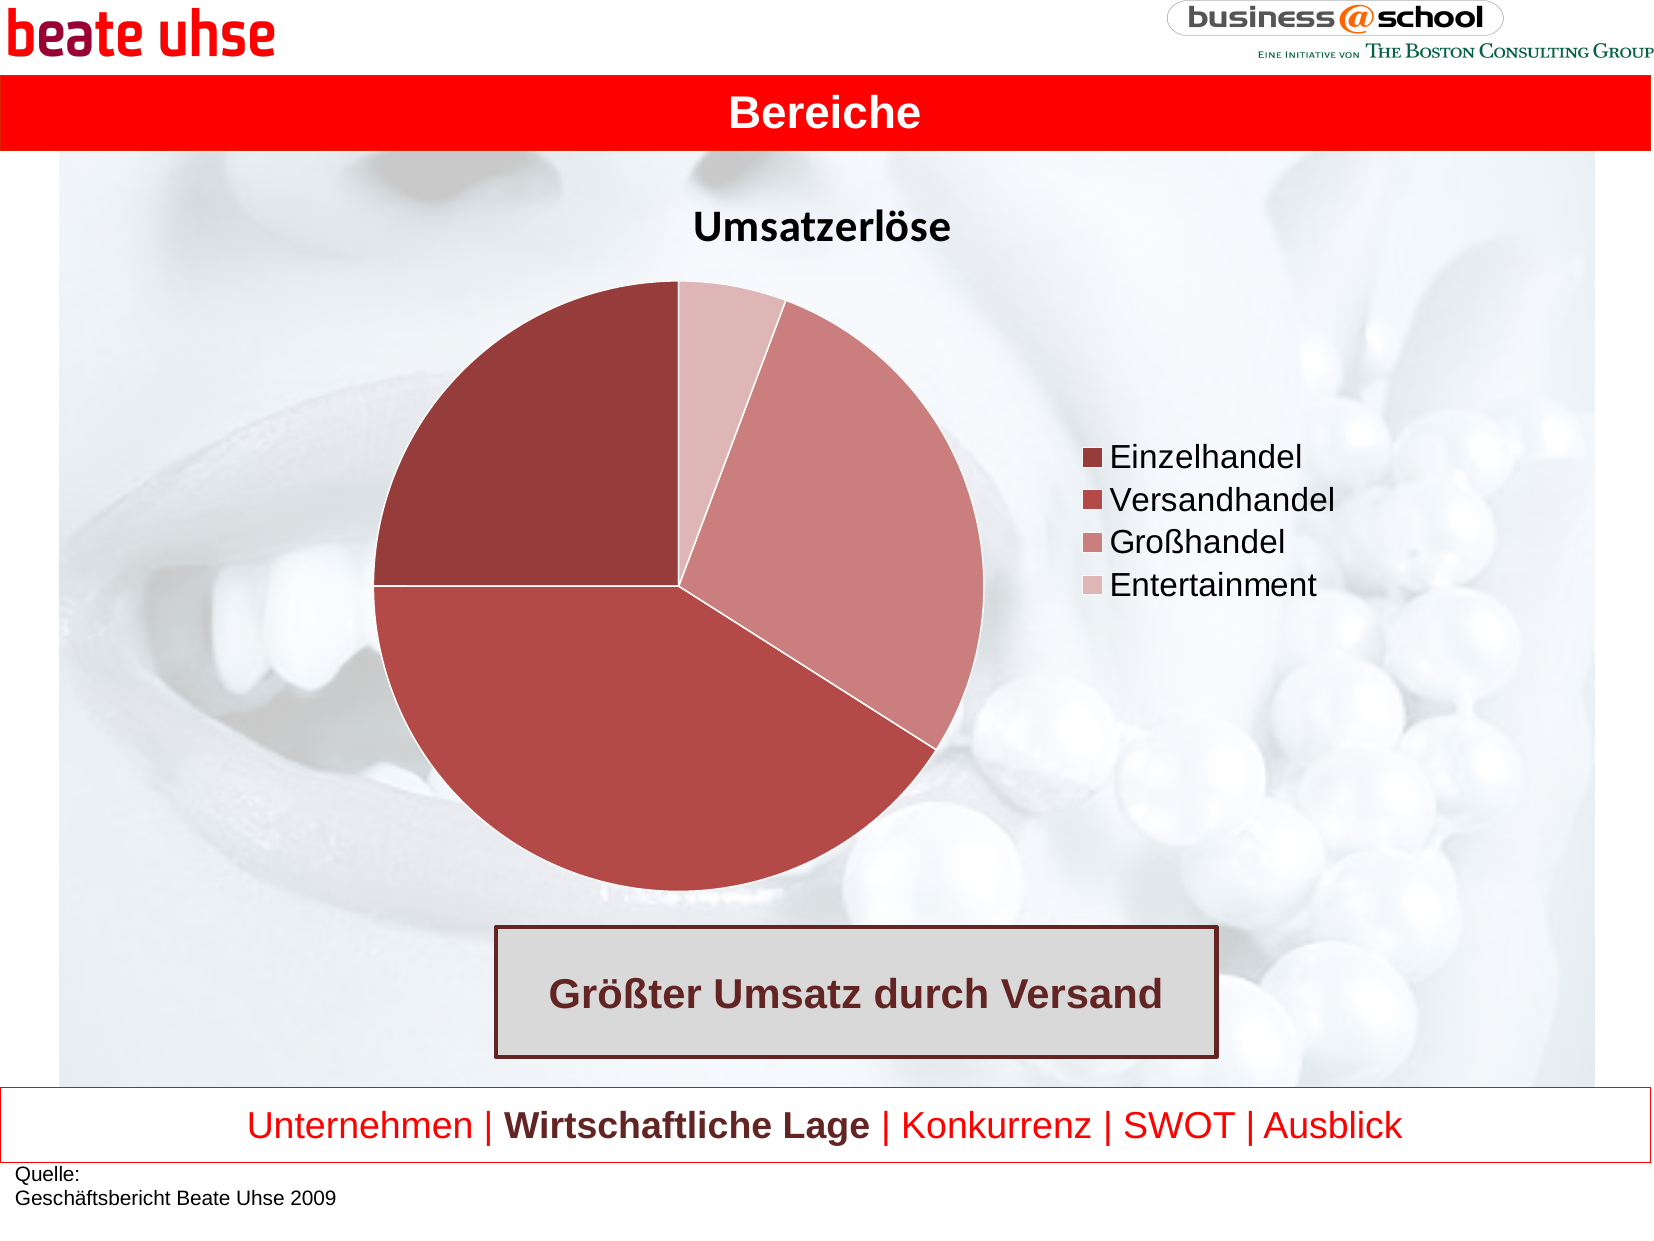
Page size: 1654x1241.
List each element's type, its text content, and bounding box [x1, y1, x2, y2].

picture [59, 150, 1595, 1088]
picture [0, 0, 282, 65]
text_box Quelle: Geschäftsbericht Beate Uhse 2009 [0, 1155, 1625, 1217]
text_box Größter Umsatz durch Versand [496, 927, 1217, 1057]
chart [271, 171, 1375, 907]
text_box Unternehmen | Wirtschaftliche Lage | Konkurrenz | SWOT | Ausblick [0, 1088, 1650, 1163]
text_box Bereiche [0, 75, 1650, 150]
picture [1166, 0, 1654, 58]
